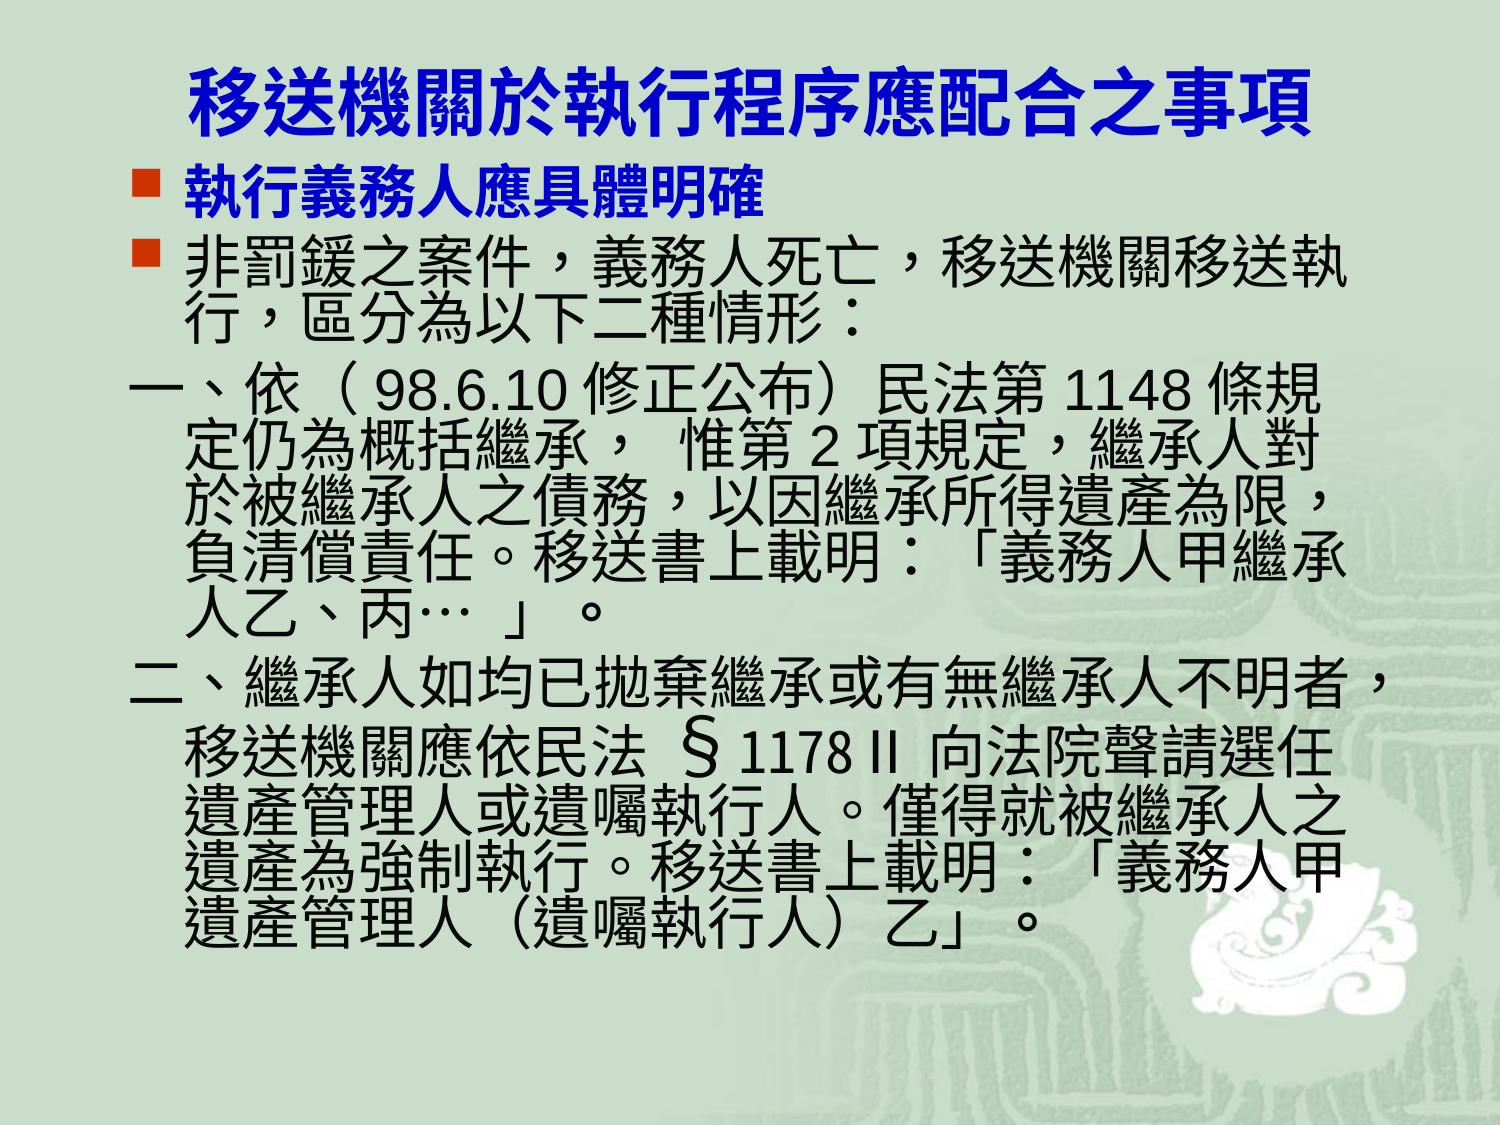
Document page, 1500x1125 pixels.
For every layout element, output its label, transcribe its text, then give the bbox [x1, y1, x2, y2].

list 執行義務人應具體明確 非罰鍰之案件，義務人死亡，移送機關移送執行，區分為以下二種情形： 一、依（98.6.10修正公布）民法第1148條規定仍為概括繼承， 惟第2項規定，繼承人對於被繼承人之債務，以因繼承所得遺產為限，負清償責任。移送書上載明：「義務人甲繼承人乙、丙… 」。 二、繼承人如均已拋棄繼承或有無繼承人不明者，移送機關應依民法§1178Ⅱ向法院聲請選任遺產管理人或遺囑執行人。僅得就被繼承人之遺產為強制執行。移送書上載明：「義務人甲遺產管理人（遺囑執行人）乙」。 [112, 160, 1388, 1000]
title 移送機關於執行程序應配合之事項 [112, 47, 1388, 154]
picture [0, 0, 1500, 1125]
